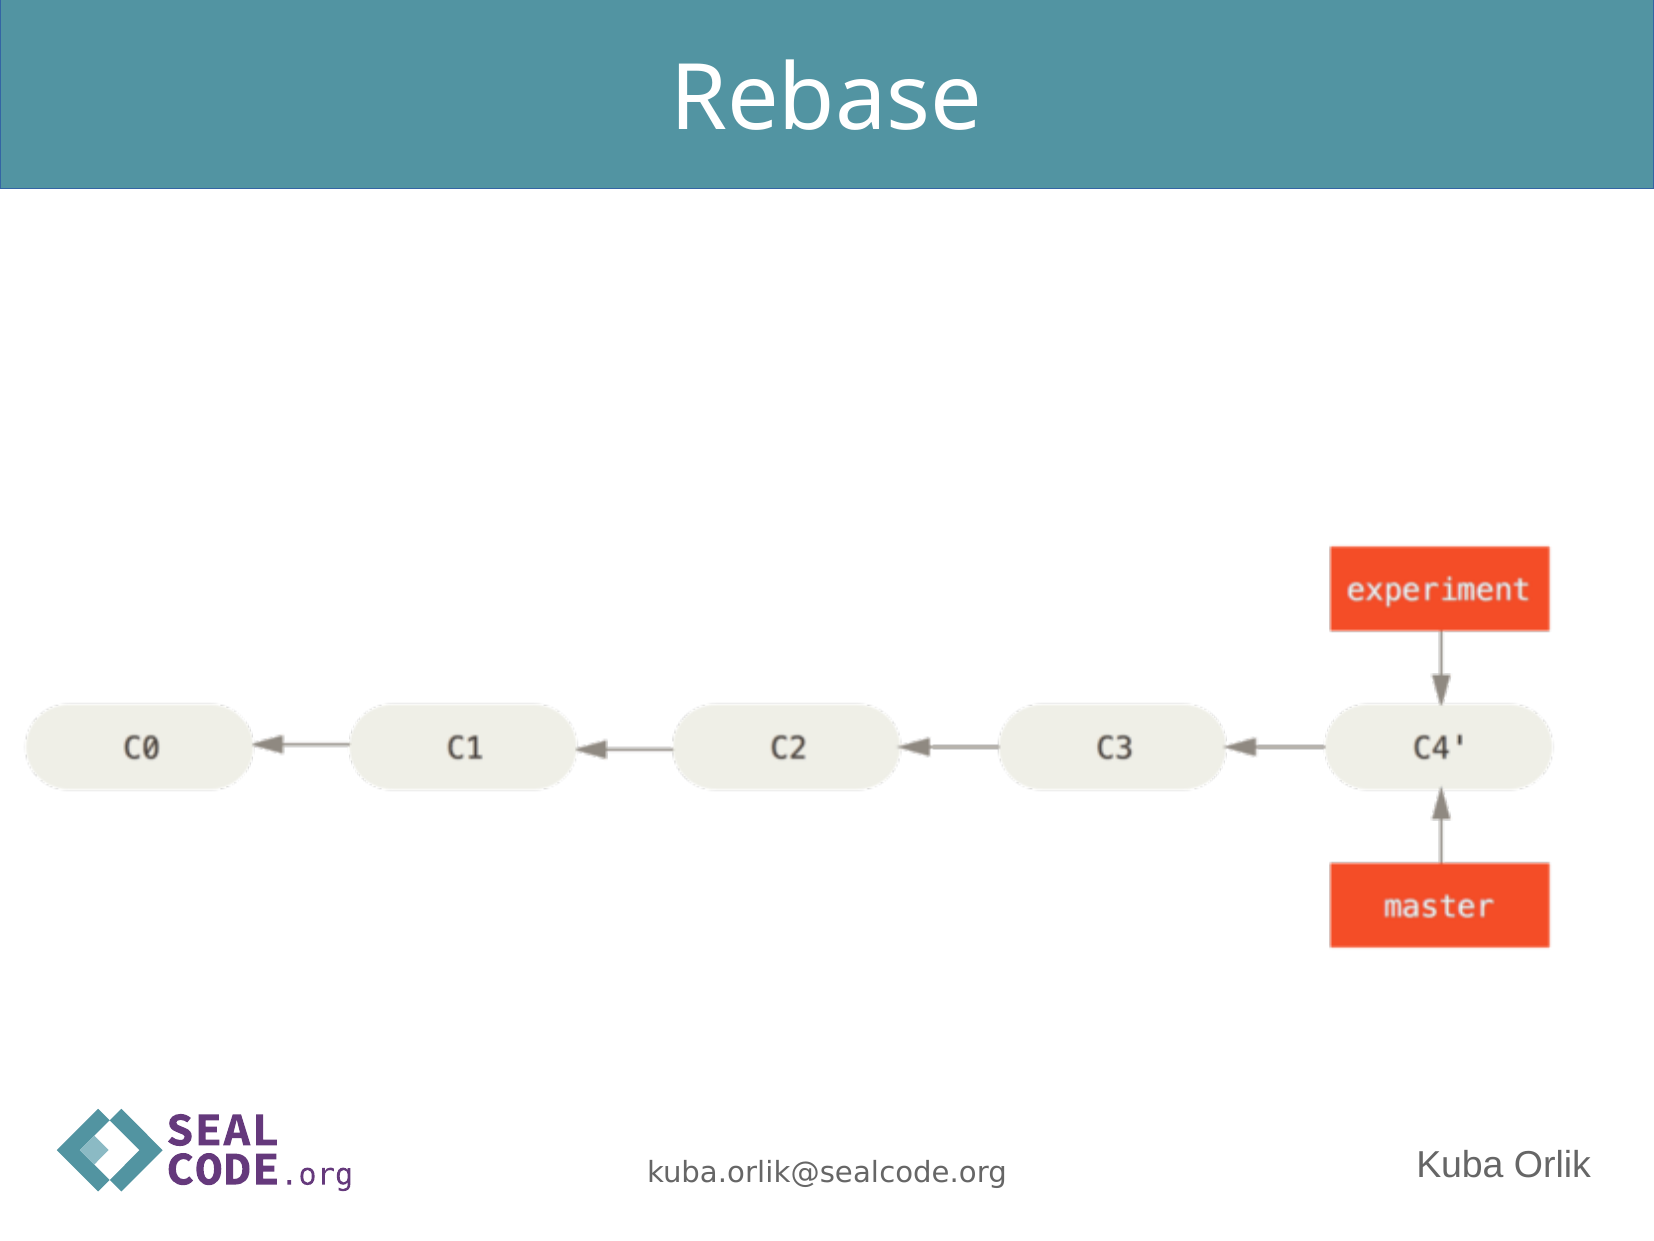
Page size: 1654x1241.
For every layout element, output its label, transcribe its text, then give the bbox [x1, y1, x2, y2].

picture [0, 519, 1578, 976]
title Rebase [82, 0, 1571, 190]
